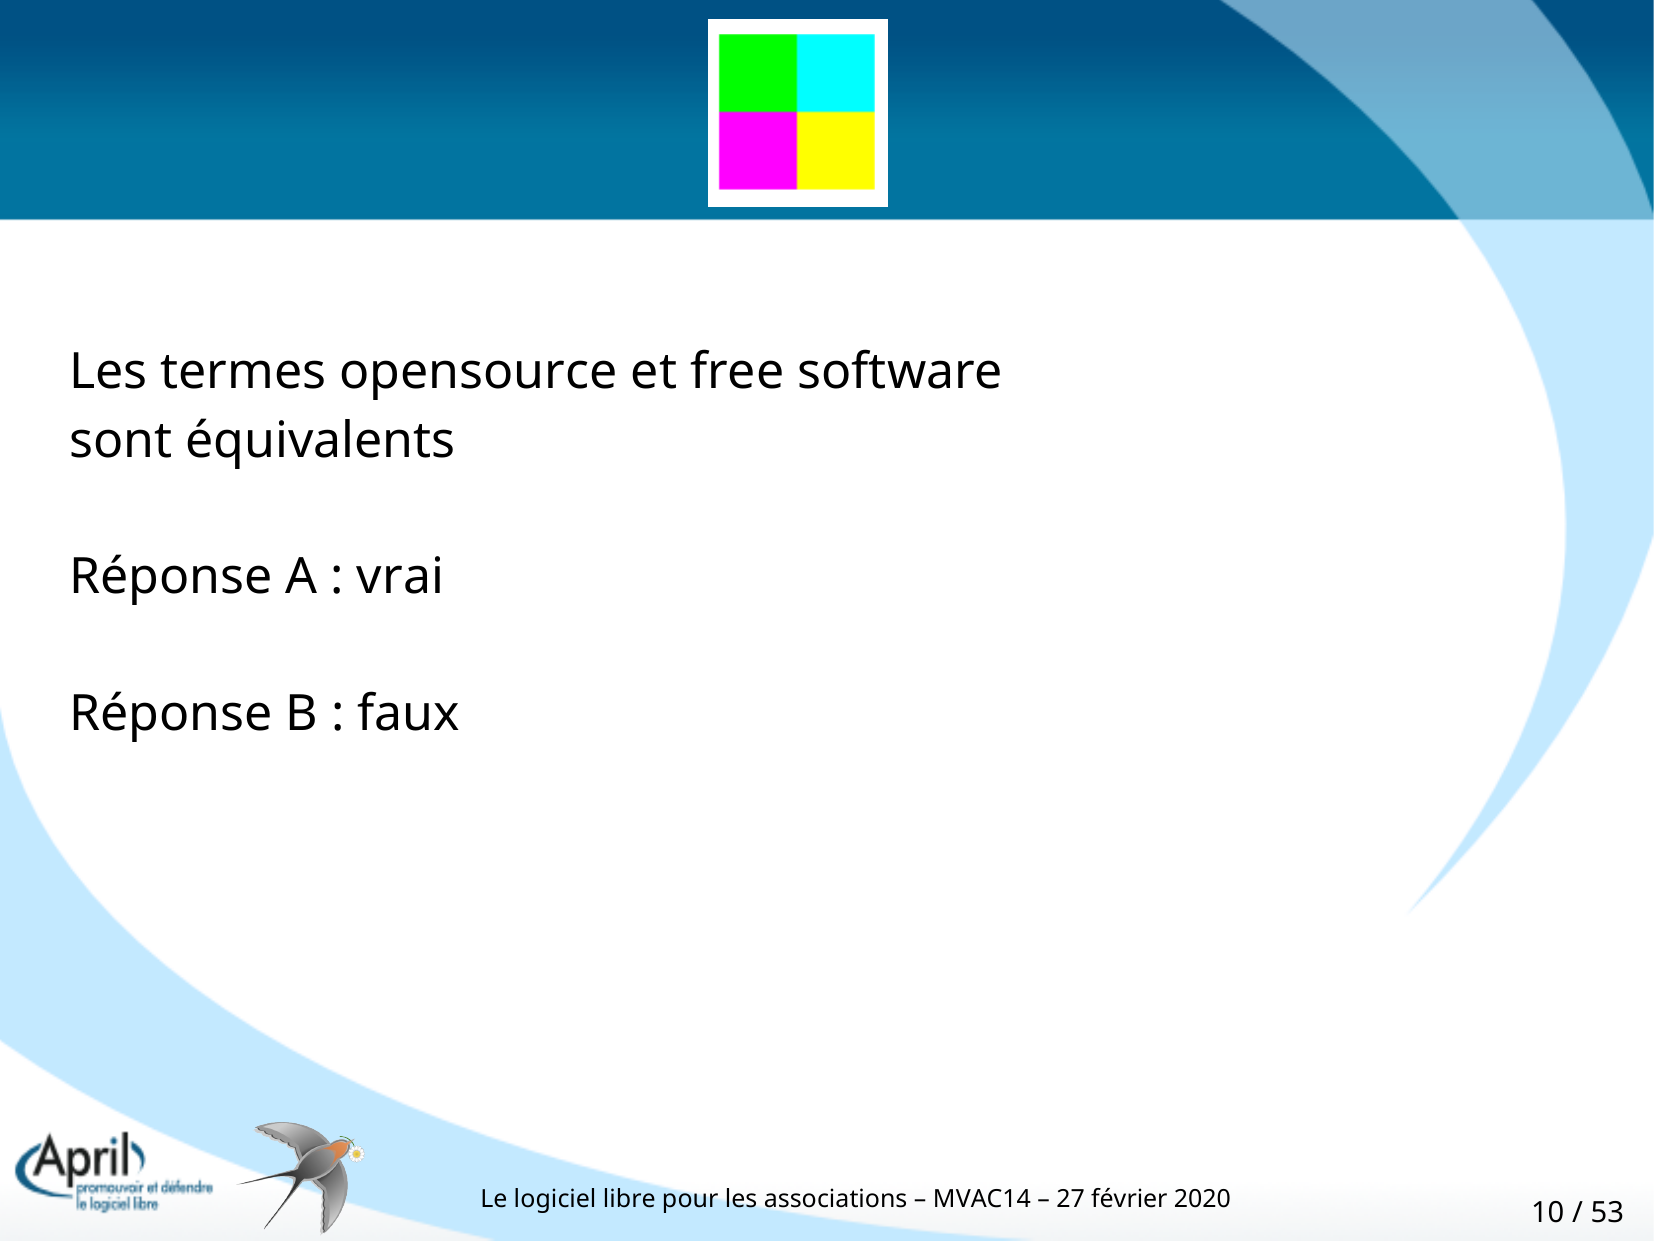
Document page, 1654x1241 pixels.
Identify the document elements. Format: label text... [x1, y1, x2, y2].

picture [0, 0, 1654, 1241]
text_box Les termes opensource et free software sont équivalents Réponse A : vrai Réponse B : faux [54, 328, 1595, 949]
